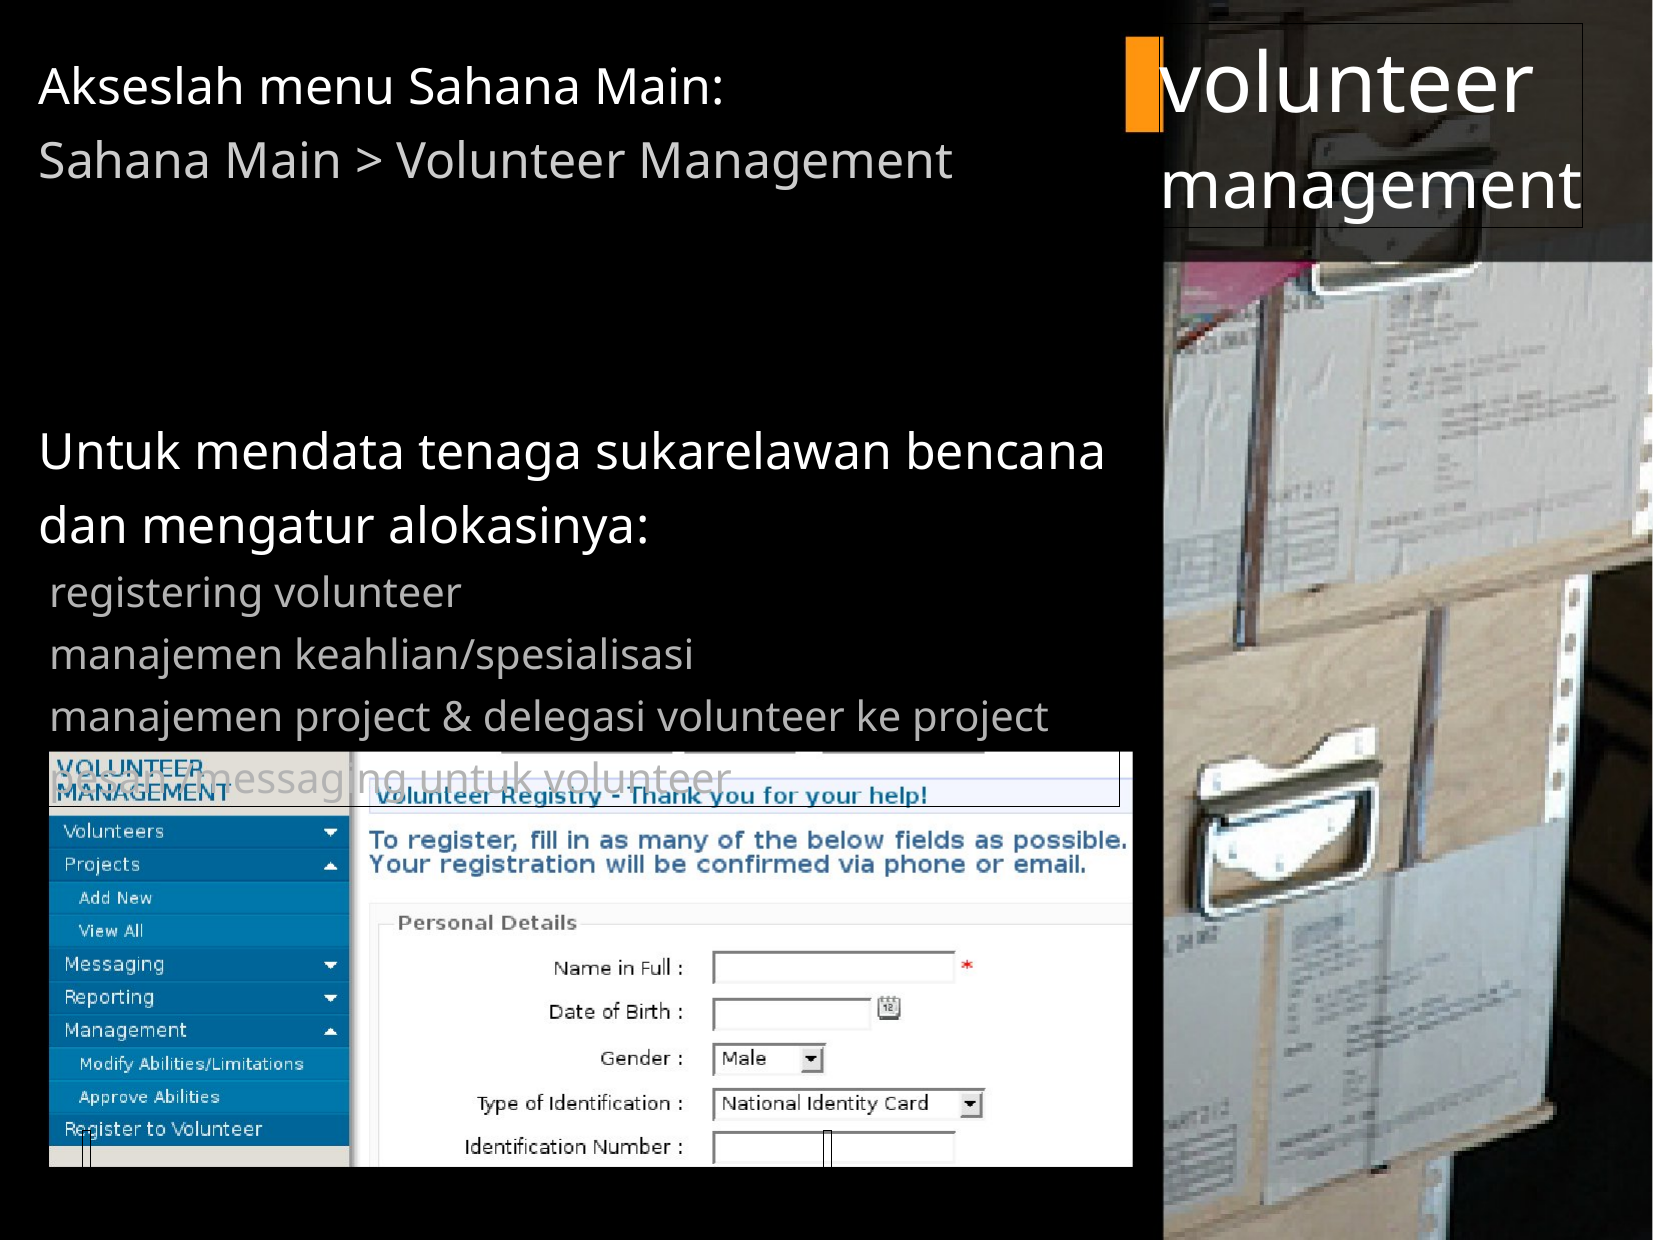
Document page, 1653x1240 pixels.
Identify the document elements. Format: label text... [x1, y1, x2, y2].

text_box Akseslah menu Sahana Main: Sahana Main > Volunteer Management Untuk mendata tenaga sukarelawan bencana dan mengatur alokasinya: ­ registering volunteer ­ manajemen keahlian/spesialisasi ­ manajemen project & delegasi volunteer ke project ­ pesan /messaging untuk volunteer [38, 44, 1120, 807]
text_box volunteer management [1159, 23, 1583, 228]
picture [0, 0, 1653, 1240]
